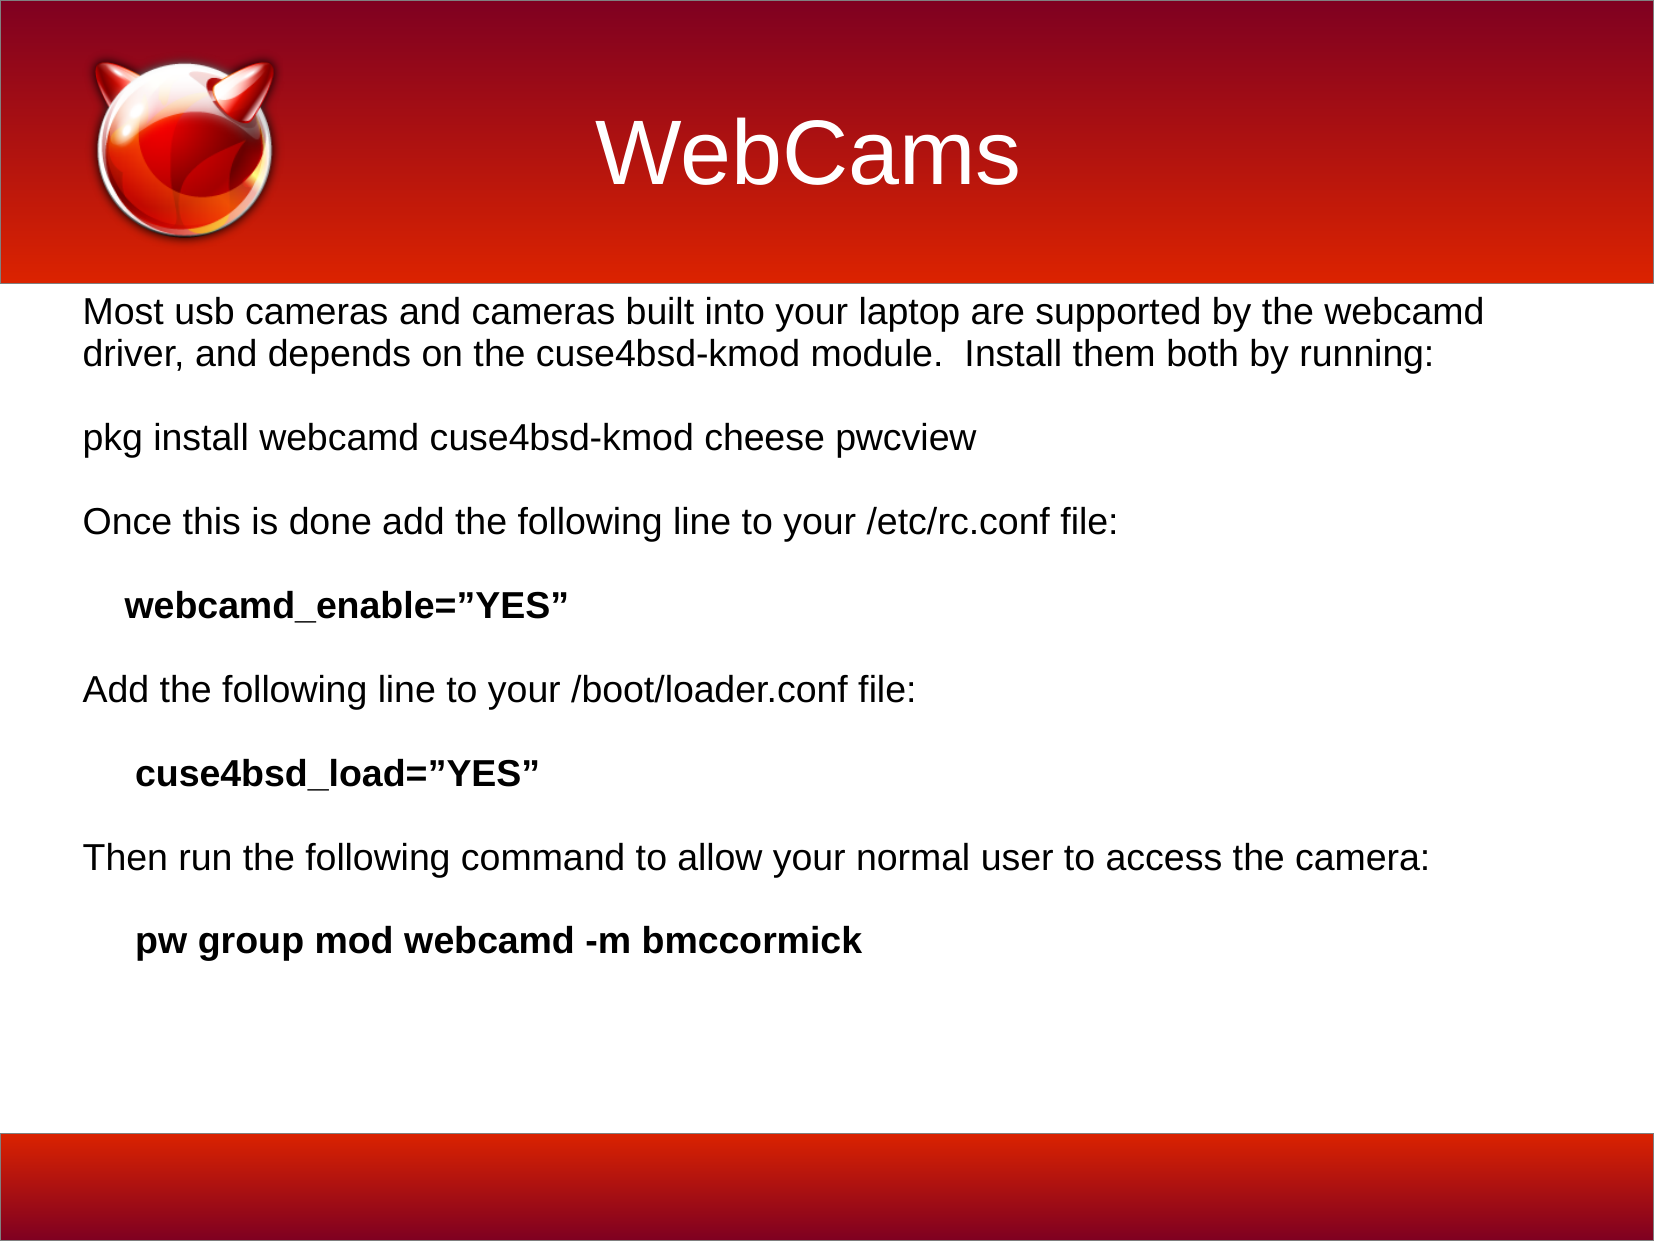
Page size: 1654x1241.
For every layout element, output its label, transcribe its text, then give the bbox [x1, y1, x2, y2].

title WebCams [82, 49, 1536, 257]
list Most usb cameras and cameras built into your laptop are supported by the webcamd driver, and depends on the cuse4bsd-kmod module. Install them both by running: pkg install webcamd cuse4bsd-kmod cheese pwcview Once this is done add the following line to your /etc/rc.conf file: webcamd_enable=”YES” Add the following line to your /boot/loader.conf file: cuse4bsd_load=”YES” Then run the following command to allow your normal user to access the camera: pw group mod webcamd -m bmccormick [82, 290, 1538, 1010]
